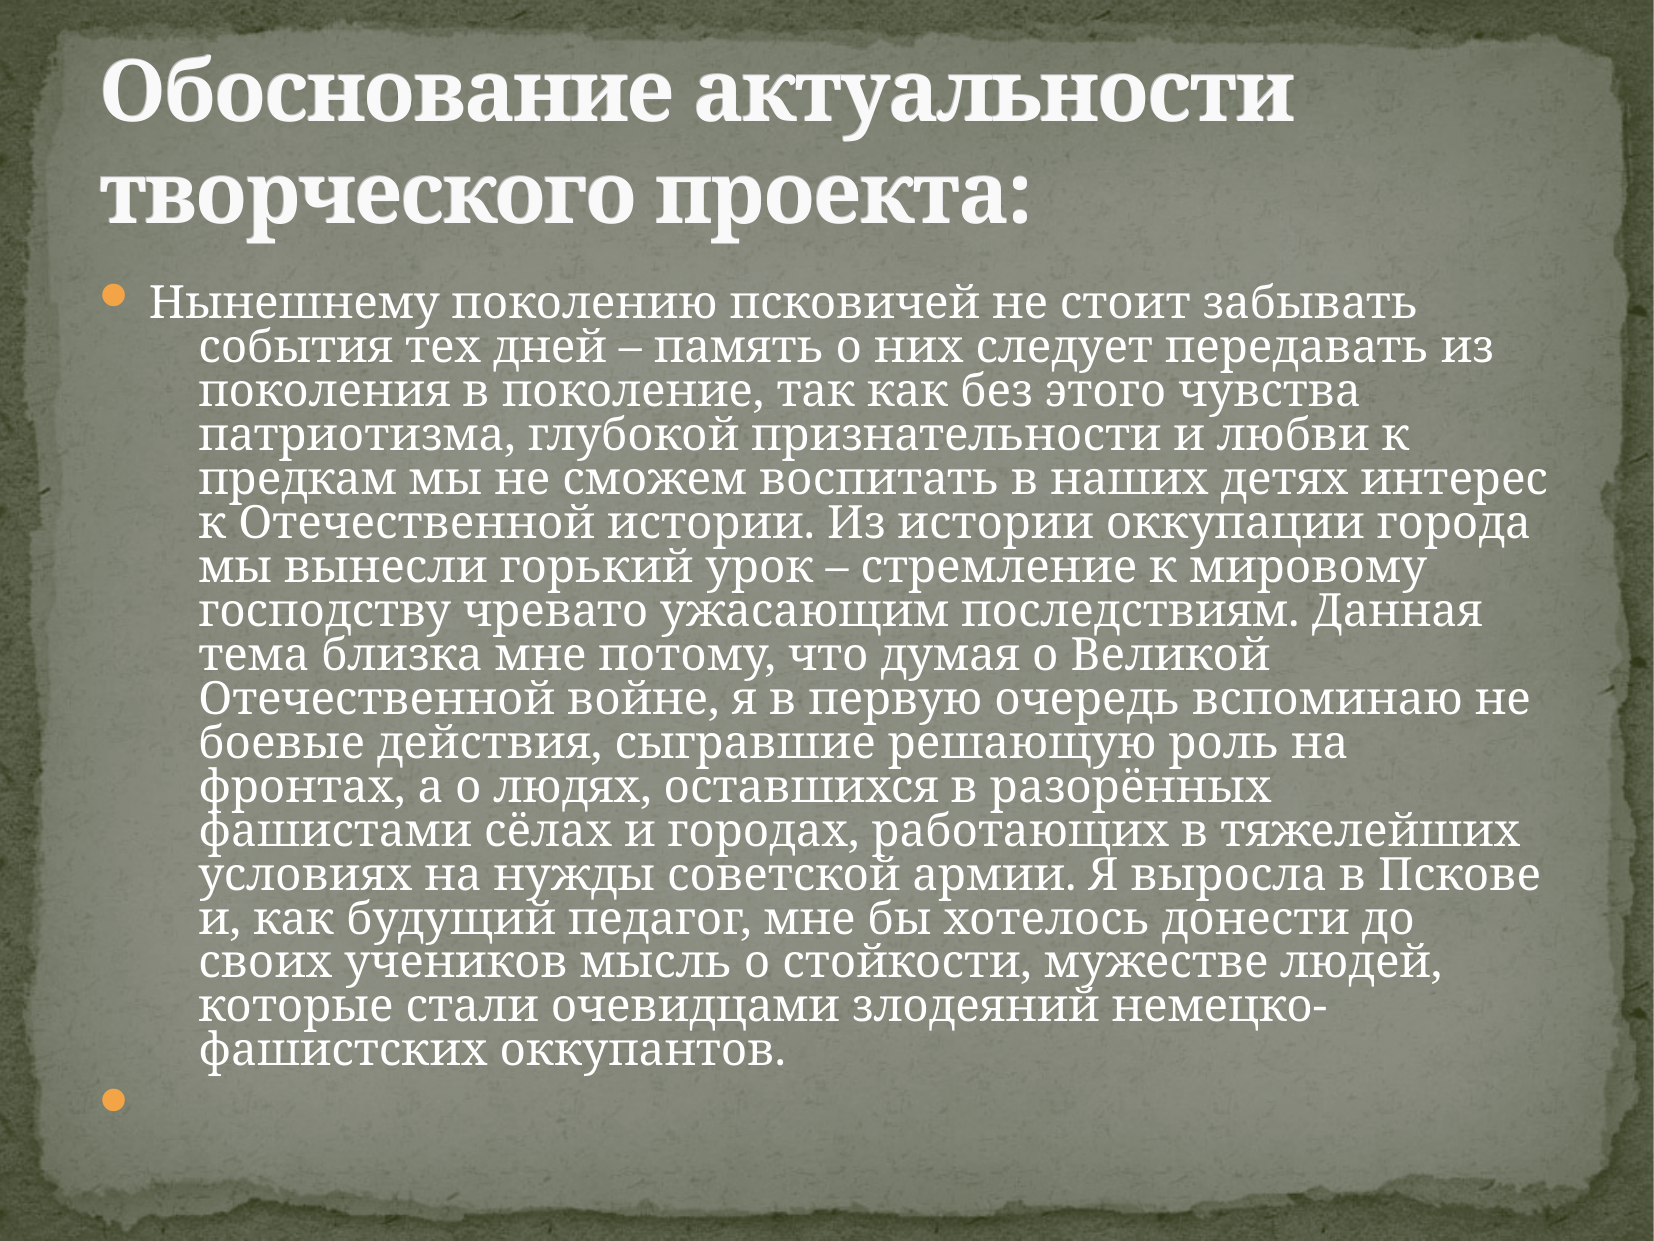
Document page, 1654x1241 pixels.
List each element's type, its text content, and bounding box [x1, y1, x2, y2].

title Обоснование актуальности творческого проекта: [82, 27, 1571, 249]
list Нынешнему поколению псковичей не стоит забывать события тех дней – память о них следует передавать из поколения в поколение, так как без этого чувства патриотизма, глубокой признательности и любви к предкам мы не сможем воспитать в наших детях интерес к Отечественной истории. Из истории оккупации города мы вынесли горький урок – стремление к мировому господству чревато ужасающим последствиям. Данная тема близка мне потому, что думая о Великой Отечественной войне, я в первую очередь вспоминаю не боевые действия, сыгравшие решающую роль на фронтах, а о людях, оставшихся в разорённых фашистами сёлах и городах, работающих в тяжелейших условиях на нужды советской армии. Я выросла в Пскове и, как будущий педагог, мне бы хотелось донести до своих учеников мысль о стойкости, мужестве людей, которые стали очевидцами злодеяний немецко-фашистских оккупантов. [82, 275, 1571, 1103]
